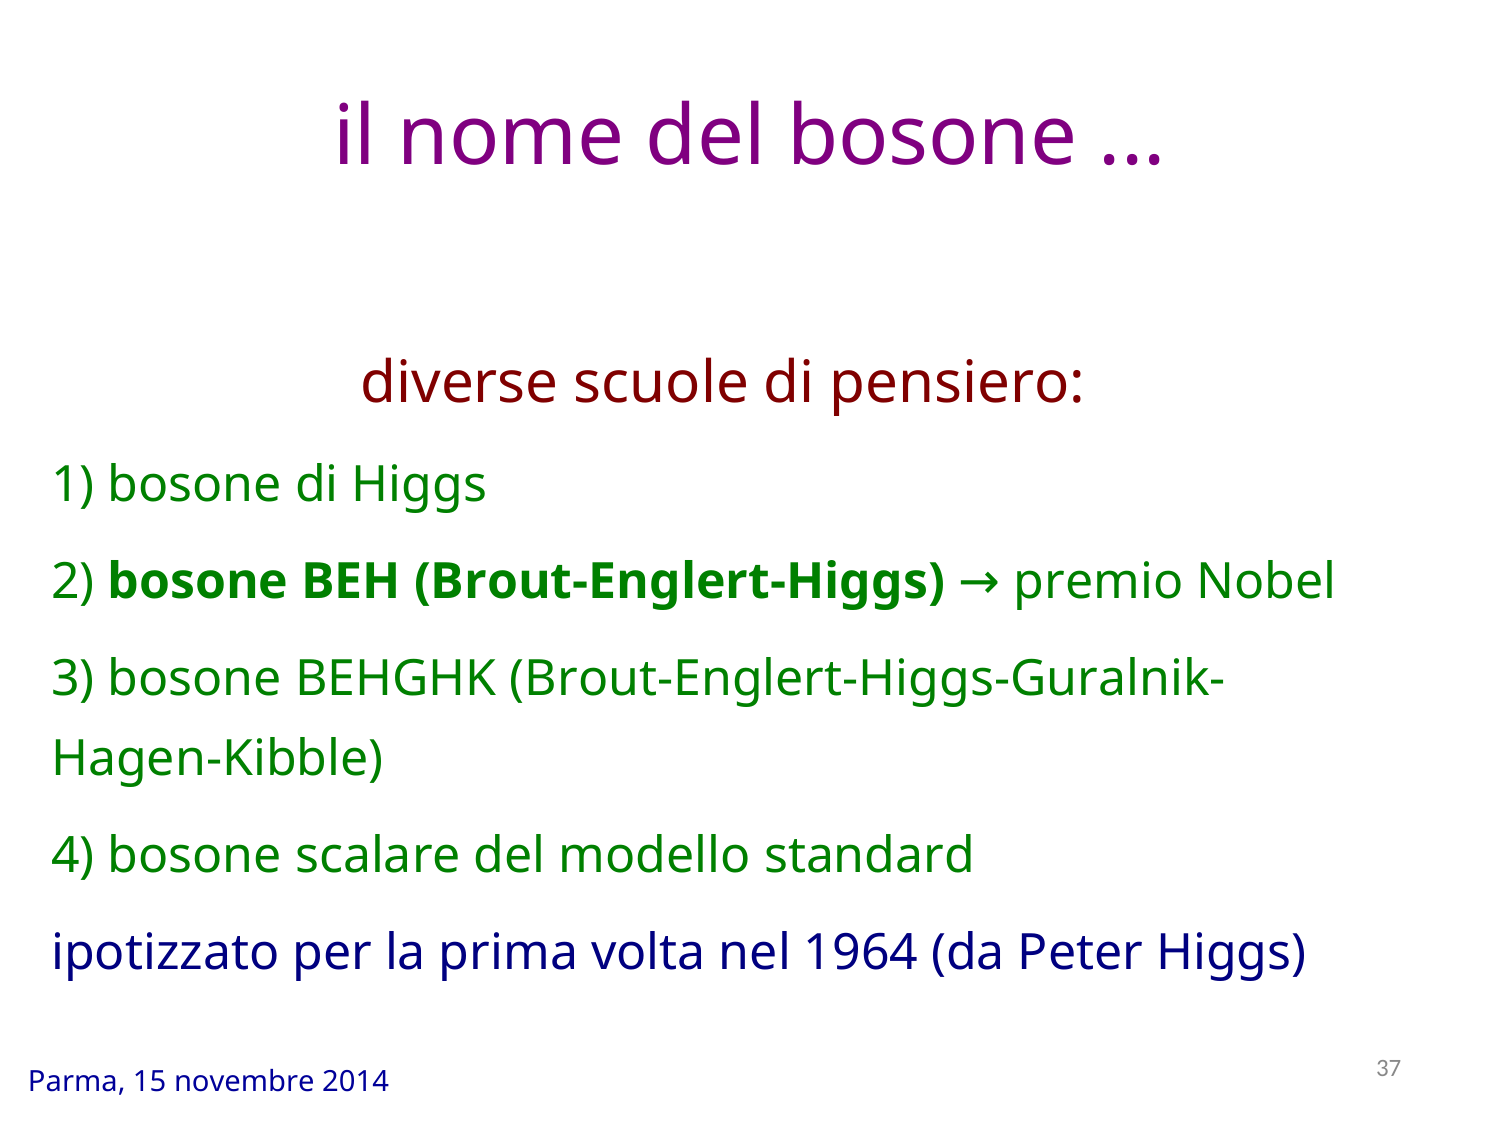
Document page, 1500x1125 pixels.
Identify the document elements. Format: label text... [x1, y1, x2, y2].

text_box <numero> [1074, 1042, 1417, 1095]
text_box il nome del bosone ... [75, 4, 1426, 225]
text_box diverse scuole di pensiero: 1) bosone di Higgs 2) bosone BEH (Brout-Englert-Higgs) → premio Nobel 3) bosone BEHGHK (Brout-Englert-Higgs-Guralnik-Hagen-Kibble) 4) bosone scalare del modello standard ipotizzato per la prima volta nel 1964 (da Peter Higgs) [51, 274, 1395, 1027]
